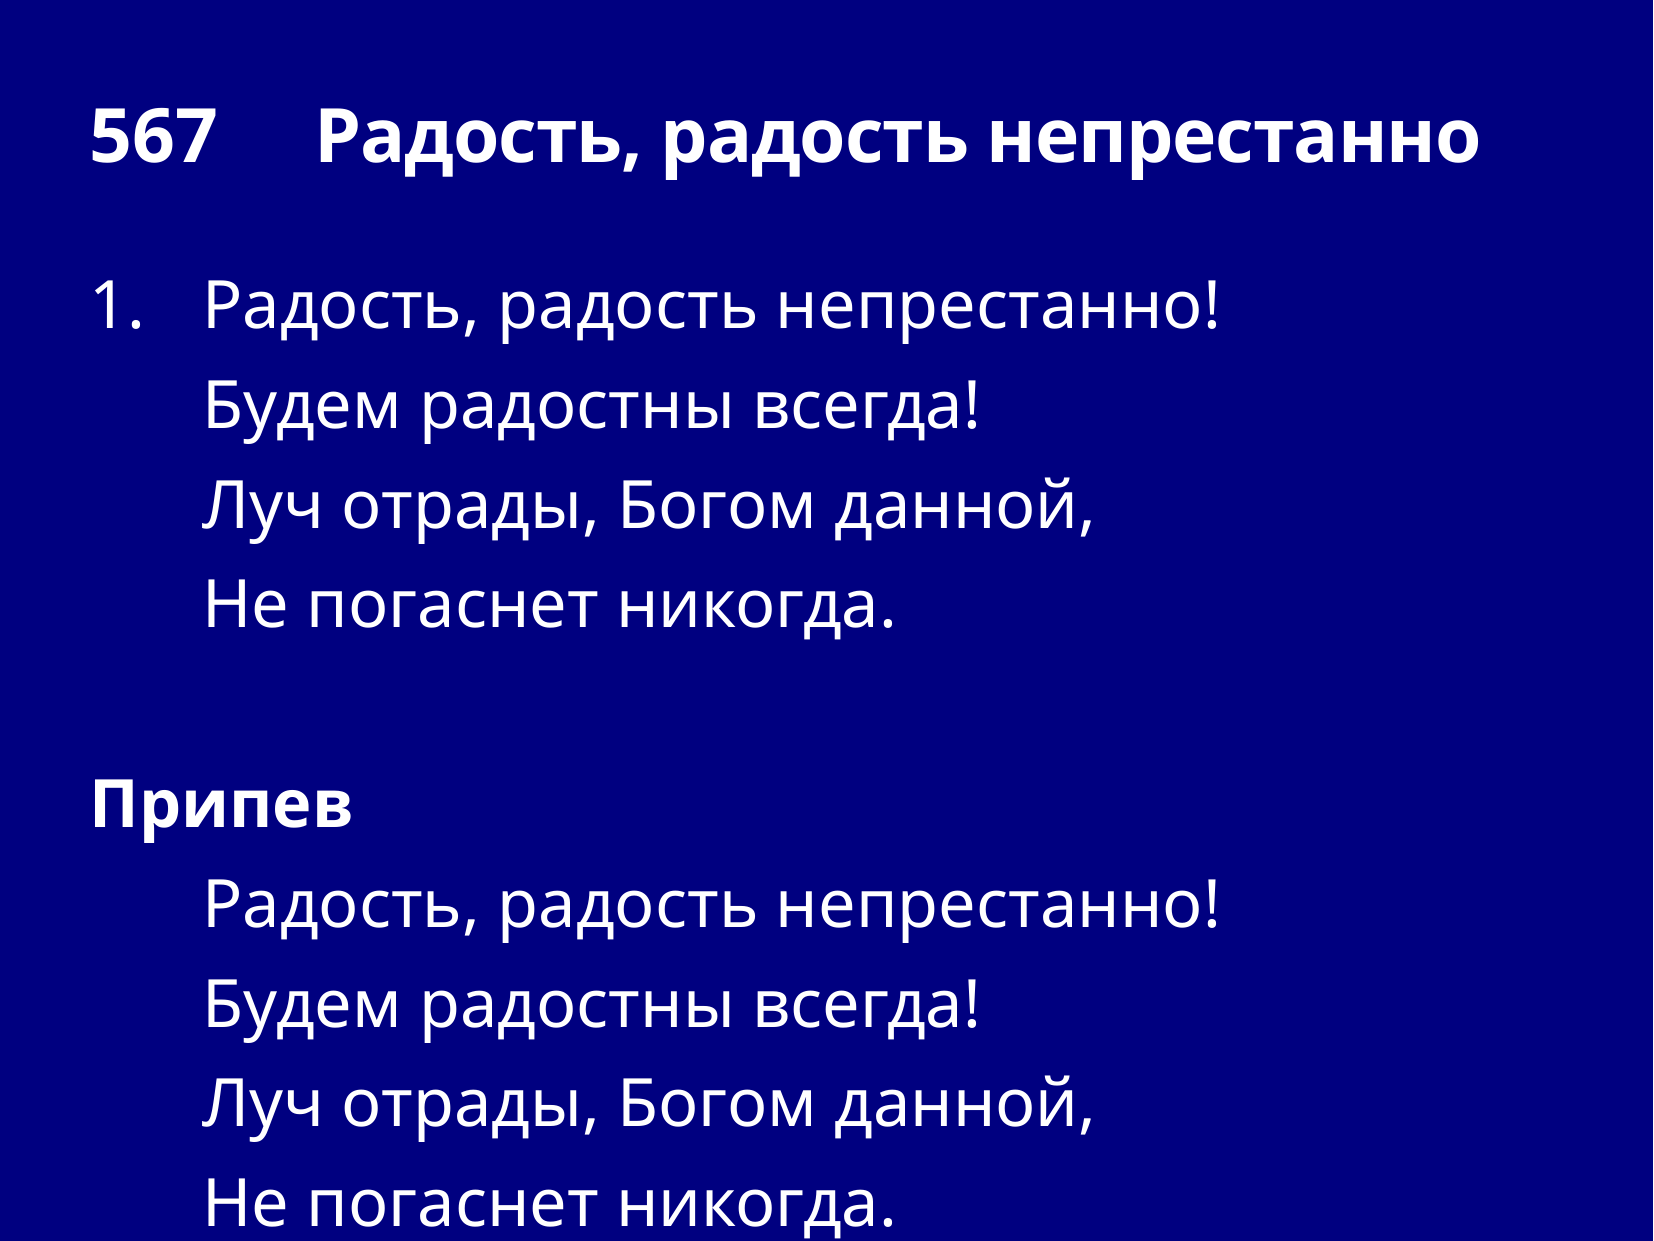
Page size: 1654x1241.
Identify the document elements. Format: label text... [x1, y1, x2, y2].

text_box 1. Радость, радость непрестанно! Будем радостны всегда! Луч отрады, Богом данной, Не погаснет никогда. Припев Радость, радость непрестанно! Будем радостны всегда! Луч отрады, Богом данной, Не погаснет никогда. [75, 188, 1576, 1163]
text_box 567 Радость, радость непрестанно [75, 75, 1653, 188]
